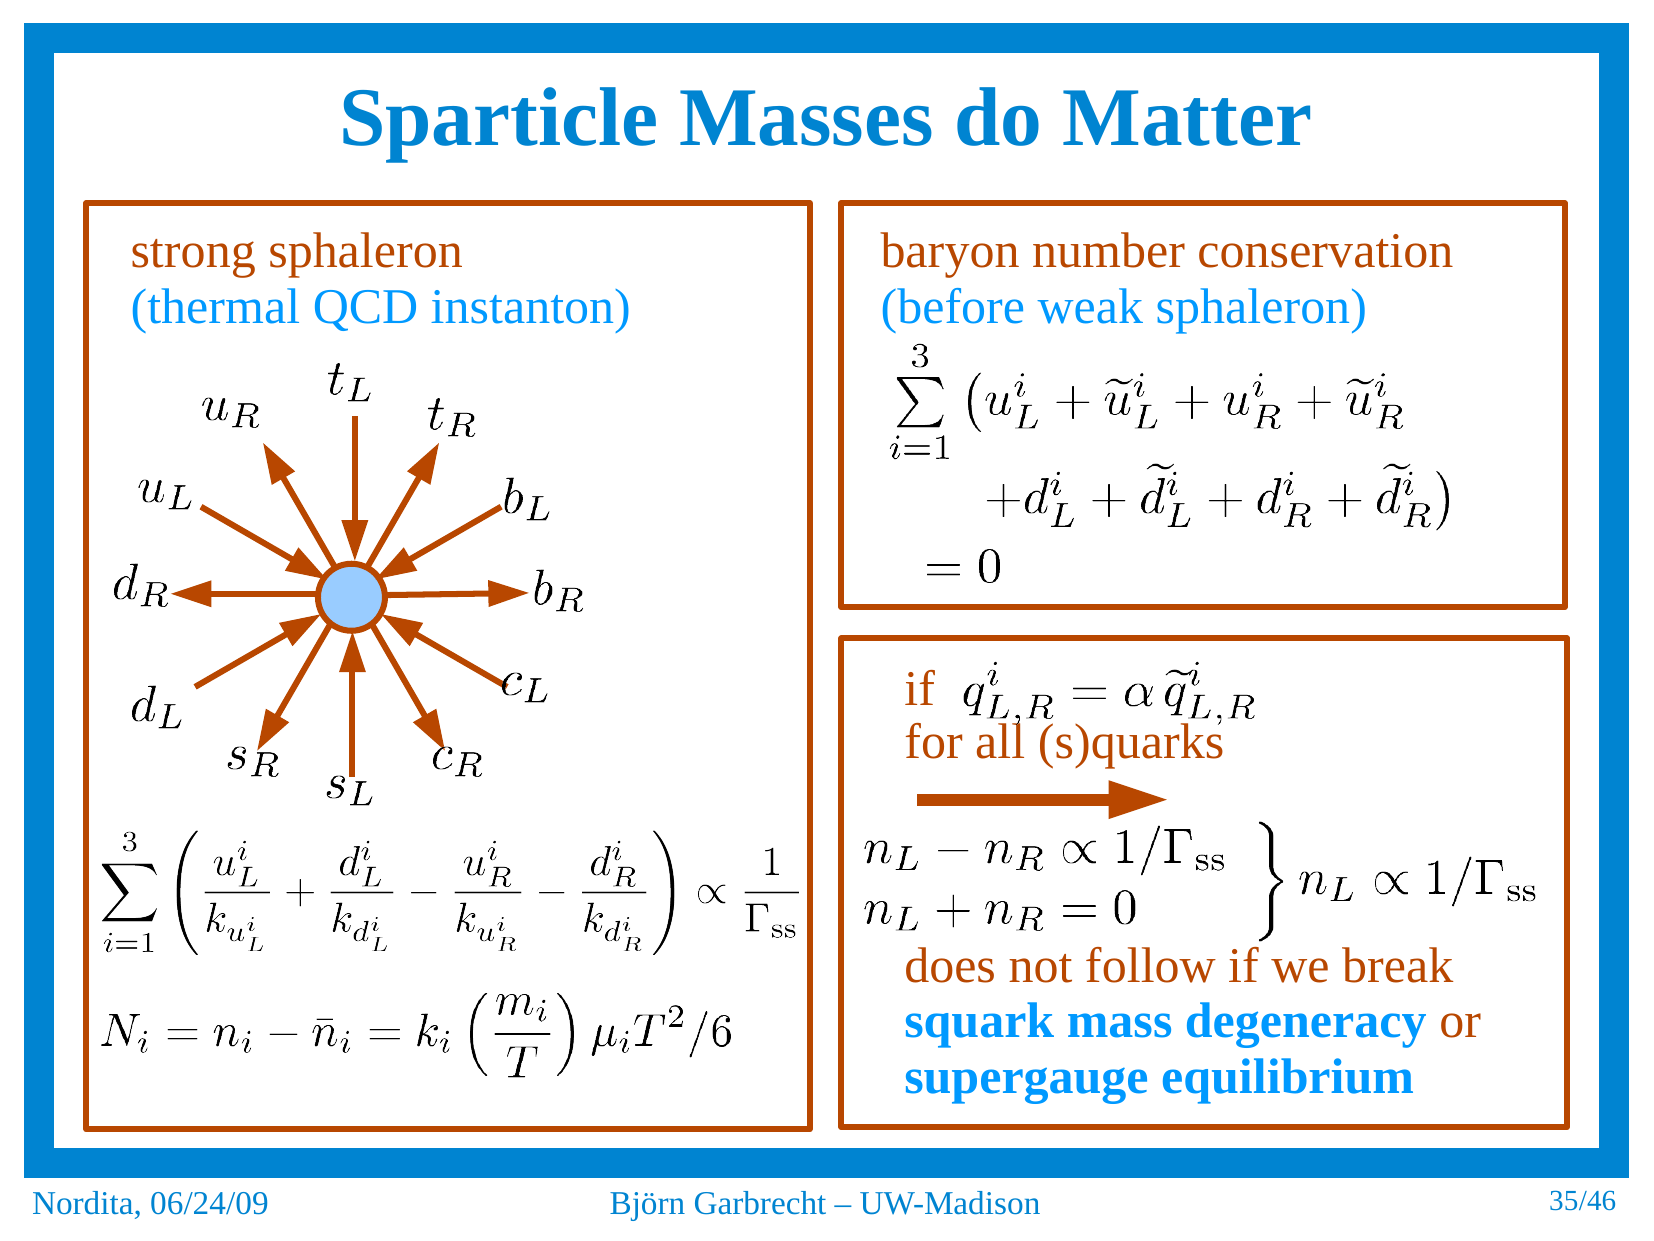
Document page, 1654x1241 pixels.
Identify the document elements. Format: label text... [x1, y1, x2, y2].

title Sparticle Masses do Matter [844, 206, 1562, 214]
picture [320, 769, 385, 810]
picture [498, 474, 564, 525]
text_box strong sphaleron (thermal QCD instanton) [115, 215, 648, 352]
picture [108, 560, 179, 611]
text_box does not follow if we break squark mass degeneracy or supergauge equilibrium [889, 1130, 1495, 1137]
picture [858, 815, 1543, 946]
picture [126, 682, 197, 733]
picture [427, 740, 492, 781]
picture [528, 566, 593, 616]
picture [96, 825, 801, 959]
picture [920, 544, 1006, 589]
picture [953, 657, 1264, 728]
title Sparticle Masses do Matter [89, 206, 807, 214]
picture [323, 356, 384, 406]
picture [133, 473, 204, 514]
text_box does not follow if we break squark mass degeneracy or supergauge equilibrium [889, 930, 1495, 1124]
picture [884, 352, 1459, 535]
text_box if [889, 653, 951, 706]
picture [96, 987, 739, 1080]
picture [197, 391, 272, 432]
text_box for all (s)quarks [889, 706, 1238, 782]
picture [221, 740, 292, 781]
title Sparticle Masses do Matter [82, 21, 1571, 214]
text_box baryon number conservation (before weak sphaleron) [865, 215, 1468, 352]
text_box [317, 563, 385, 631]
picture [423, 391, 489, 442]
picture [496, 666, 562, 707]
